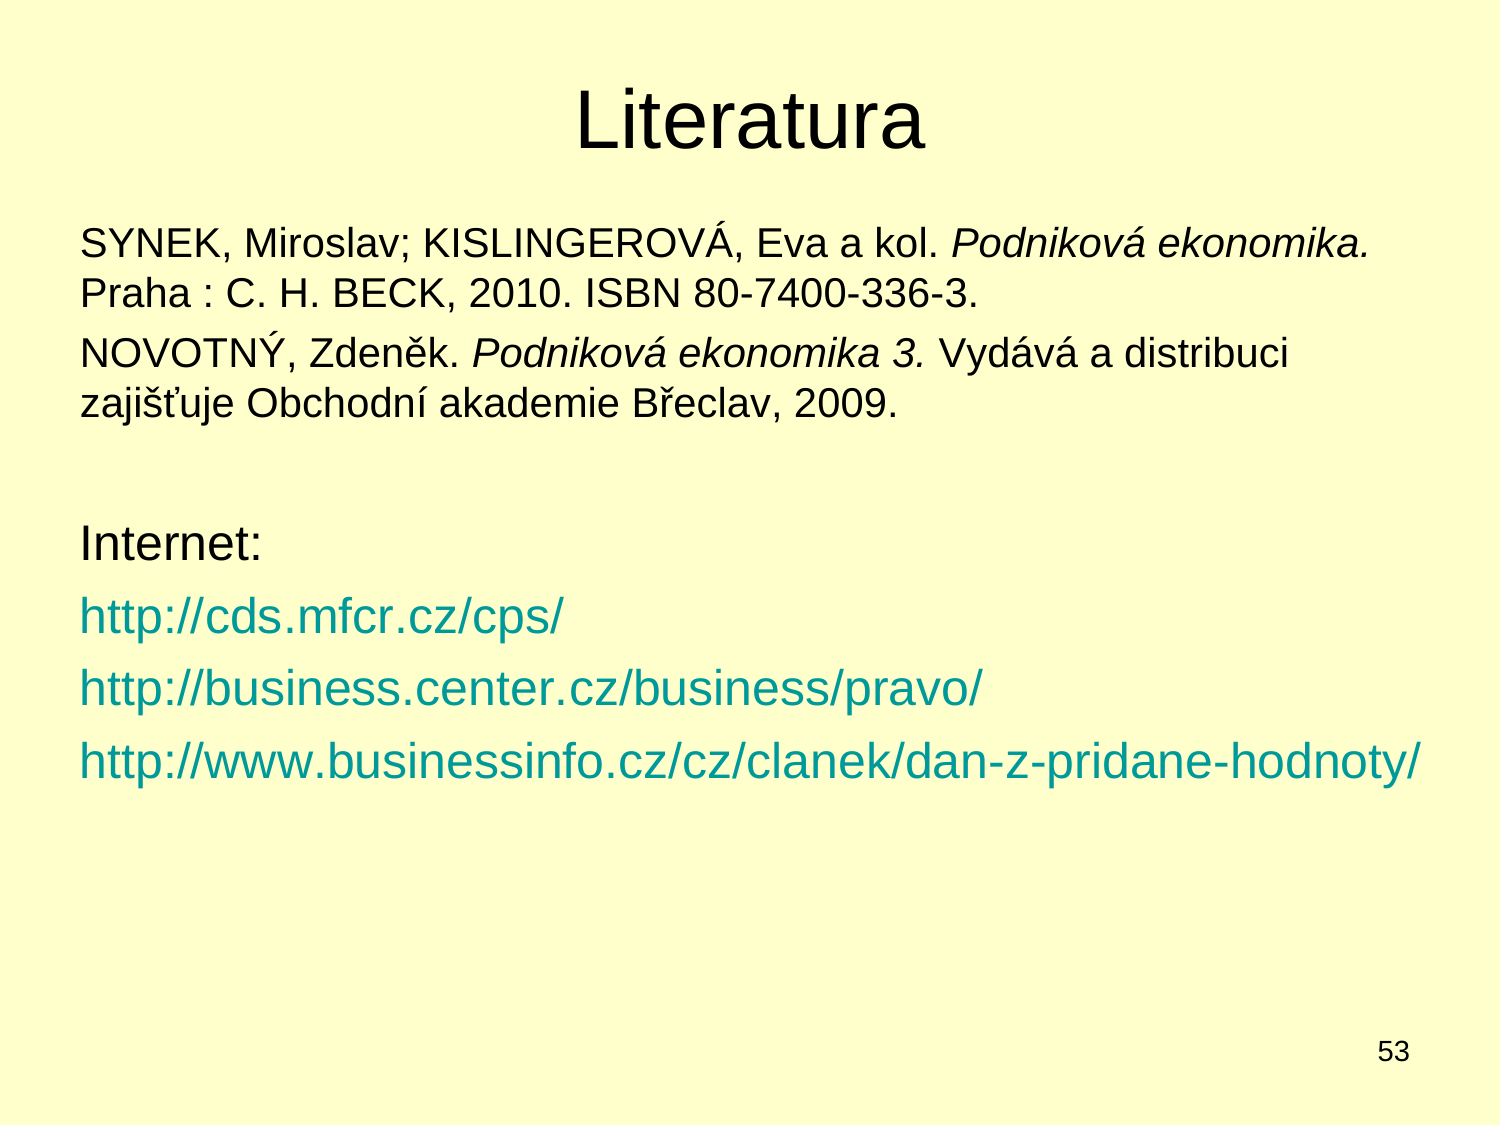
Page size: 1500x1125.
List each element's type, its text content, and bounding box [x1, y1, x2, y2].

list SYNEK, Miroslav; KISLINGEROVÁ, Eva a kol. Podniková ekonomika. Praha : C. H. BECK, 2010. ISBN 80-7400-336-3. NOVOTNÝ, Zdeněk. Podniková ekonomika 3. Vydává a distribuci zajišťuje Obchodní akademie Břeclav, 2009. Internet: http://cds.mfcr.cz/cps/ http://business.center.cz/business/pravo/ http://www.businessinfo.cz/cz/clanek/dan-z-pridane-hodnoty/ [64, 207, 1459, 1086]
text_box <číslo> [1074, 1024, 1426, 1103]
title Literatura [75, 45, 1426, 185]
